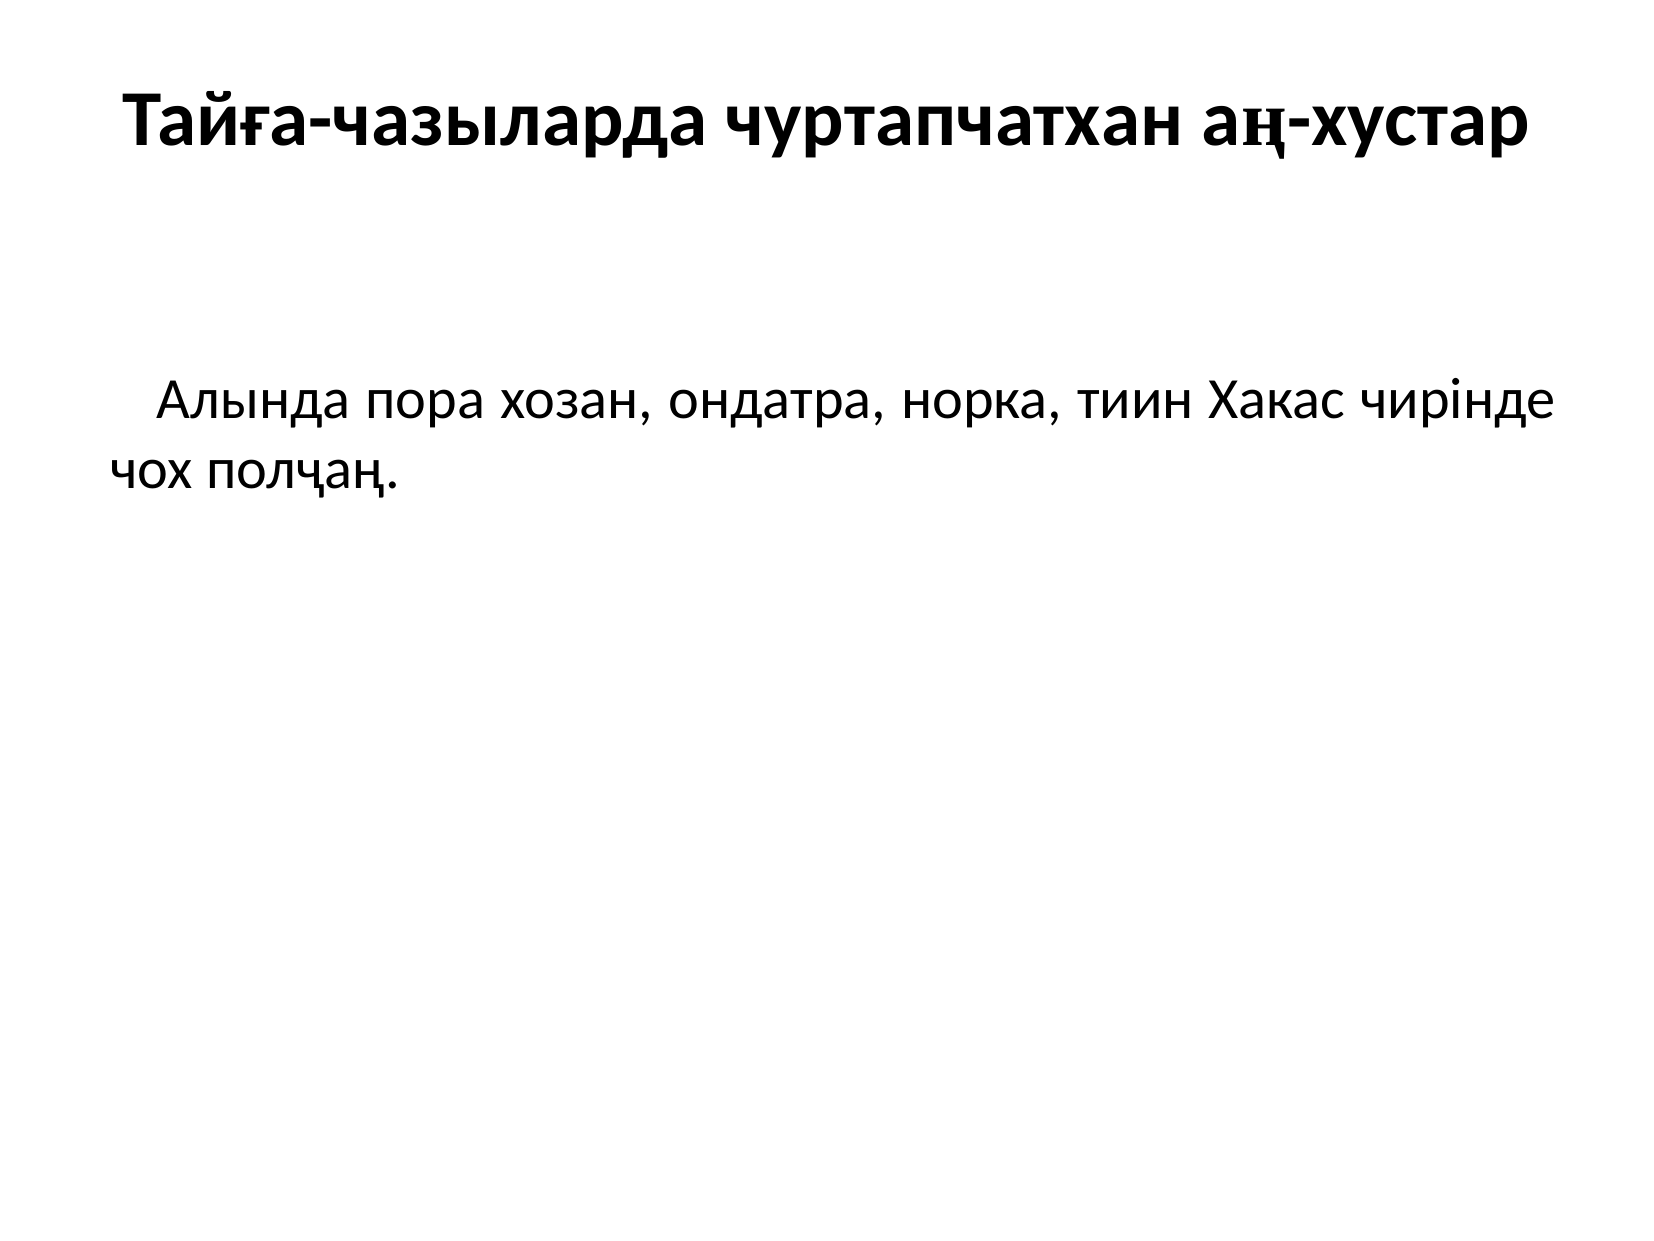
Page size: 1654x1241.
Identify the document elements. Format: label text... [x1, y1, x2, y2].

list Тайға-чазыларда чуртапчатхан аң-хустар Алында пора хозан, ондатра, норка, тиин Хакас чирiнде чох полҷаң. [82, 59, 1571, 1158]
